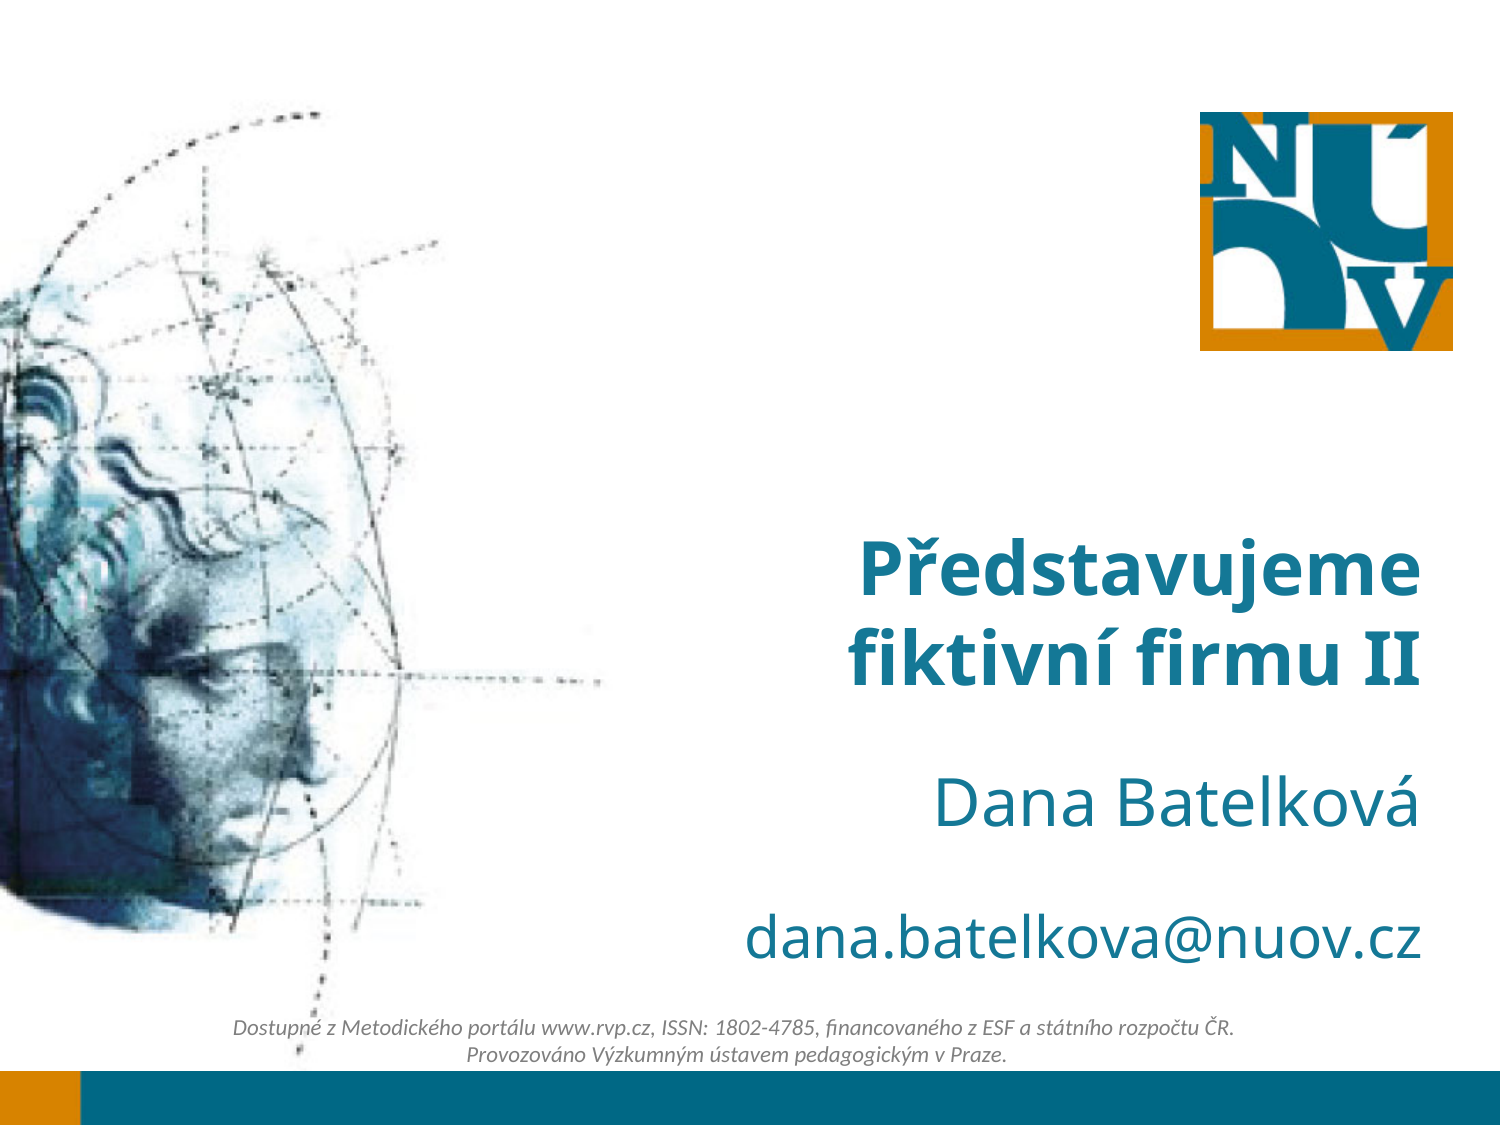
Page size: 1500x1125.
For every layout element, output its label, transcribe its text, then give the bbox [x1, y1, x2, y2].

text_box Představujeme fiktivní firmu II Dana Batelková dana.batelkova@nuov.cz [474, 512, 1438, 978]
text_box [1200, 112, 1453, 352]
text_box [0, 99, 1500, 1125]
text_box Dostupné z Metodického portálu www.rvp.cz, ISSN: 1802-4785, financovaného z ESF a státního rozpočtu ČR. Provozováno Výzkumným ústavem pedagogickým v Praze. [174, 1004, 1300, 1075]
